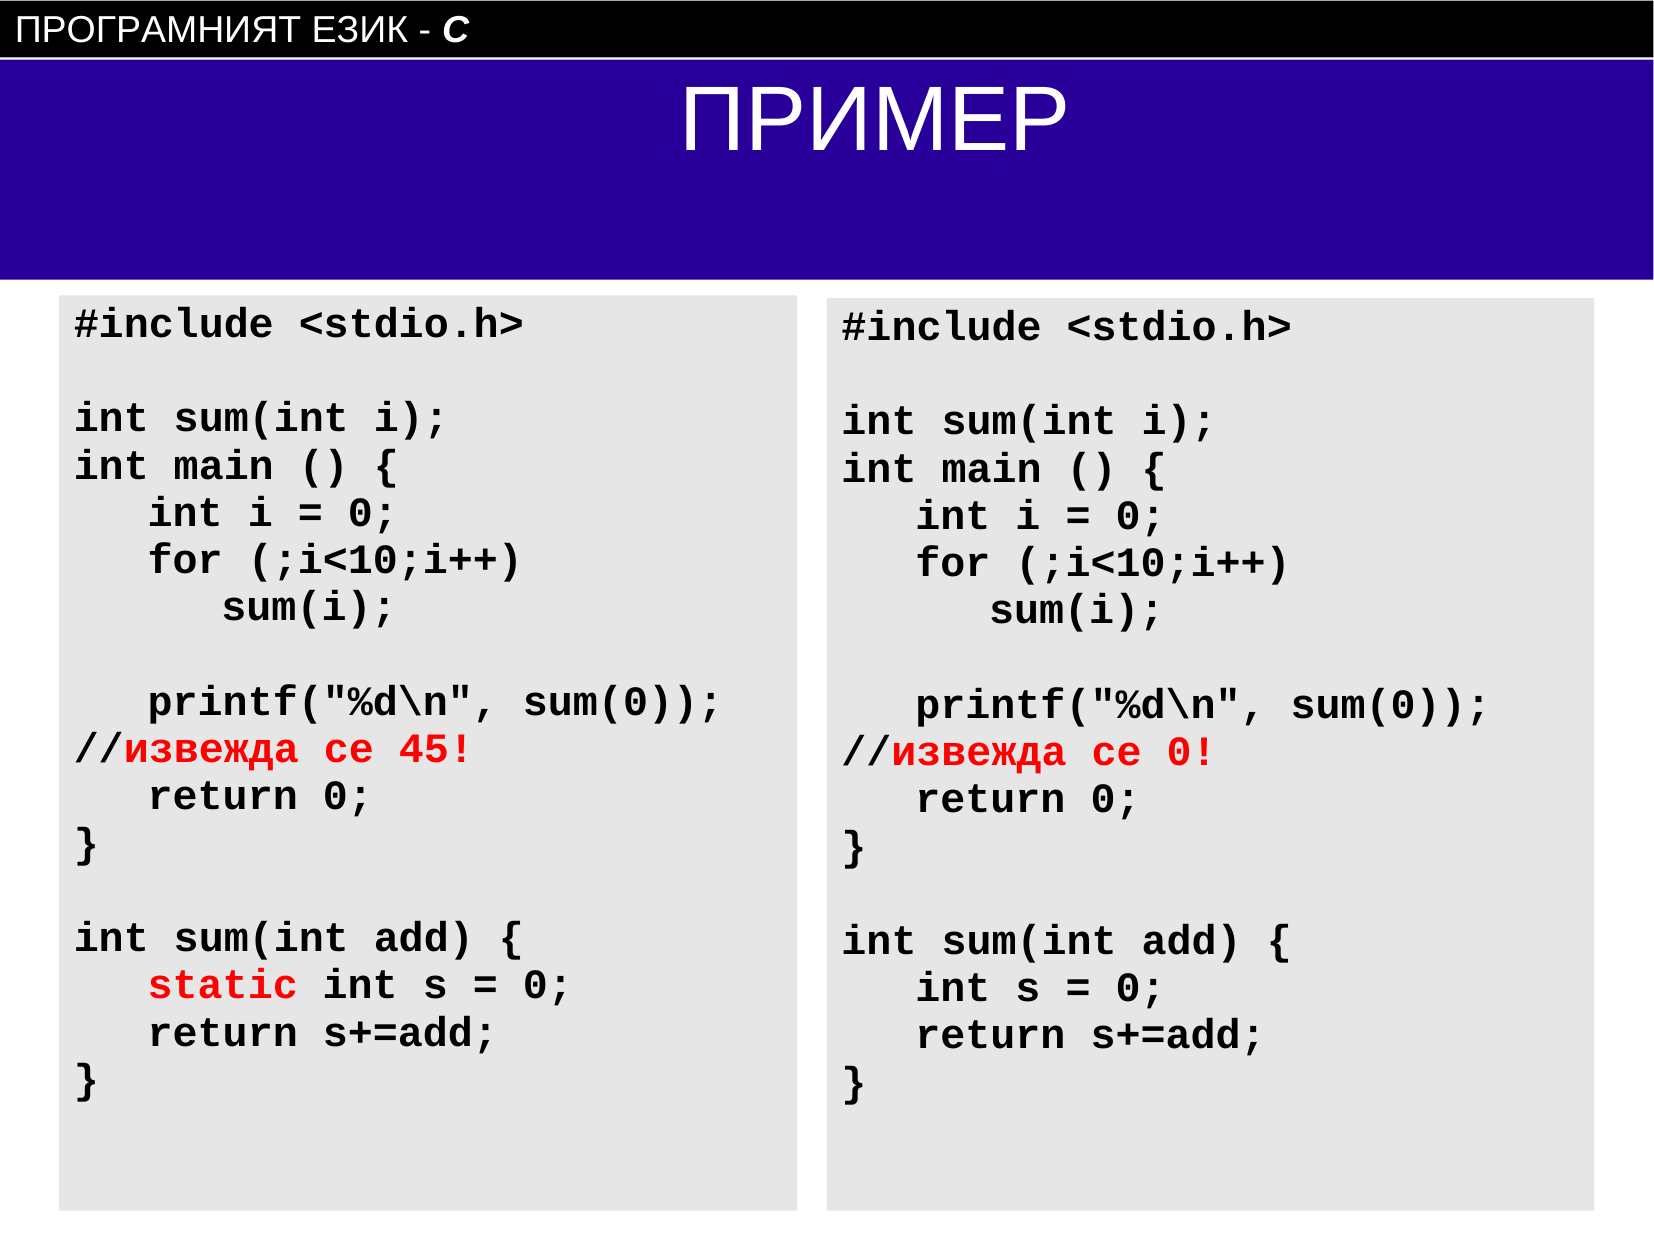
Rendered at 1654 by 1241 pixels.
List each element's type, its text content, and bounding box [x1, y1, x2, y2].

text_box #include <stdio.h> int sum(int i); int main () { int i = 0; for (;i<10;i++) sum(i); printf("%d\n", sum(0)); //извежда се 0! return 0; } int sum(int add) { int s = 0; return s+=add; } [826, 298, 1595, 1211]
text_box ПРИМЕР [0, 59, 1654, 280]
text_box #include <stdio.h> int sum(int i); int main () { int i = 0; for (;i<10;i++) sum(i); printf("%d\n", sum(0)); //извежда се 45! return 0; } int sum(int add) { static int s = 0; return s+=add; } [59, 295, 798, 1211]
text_box ПРОГРАМНИЯT ЕЗИК - С [0, 0, 1654, 58]
